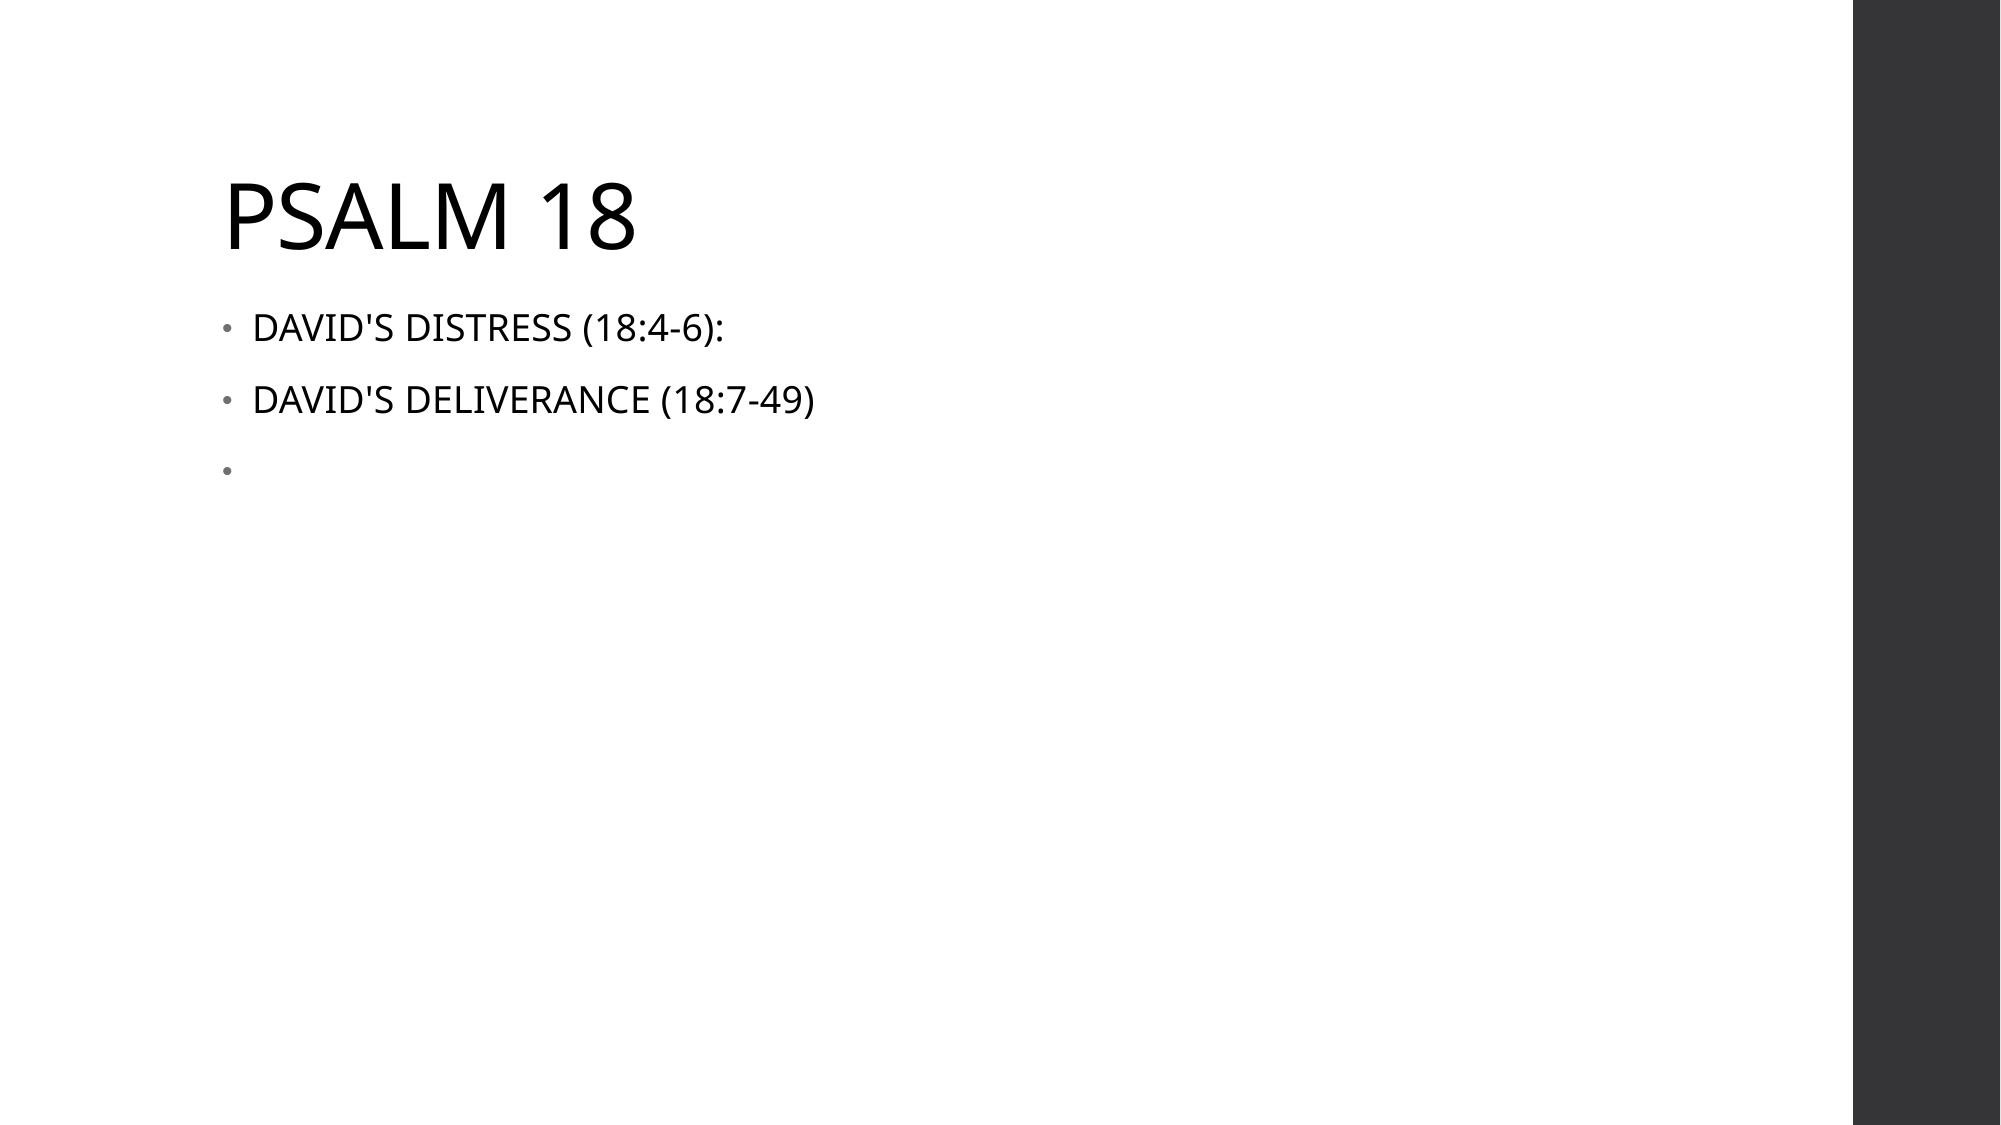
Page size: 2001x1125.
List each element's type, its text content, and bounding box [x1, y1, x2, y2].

title PSALM 18 [206, 60, 1797, 278]
list DAVID'S DISTRESS (18:4-6): DAVID'S DELIVERANCE (18:7-49) [206, 299, 1617, 1014]
